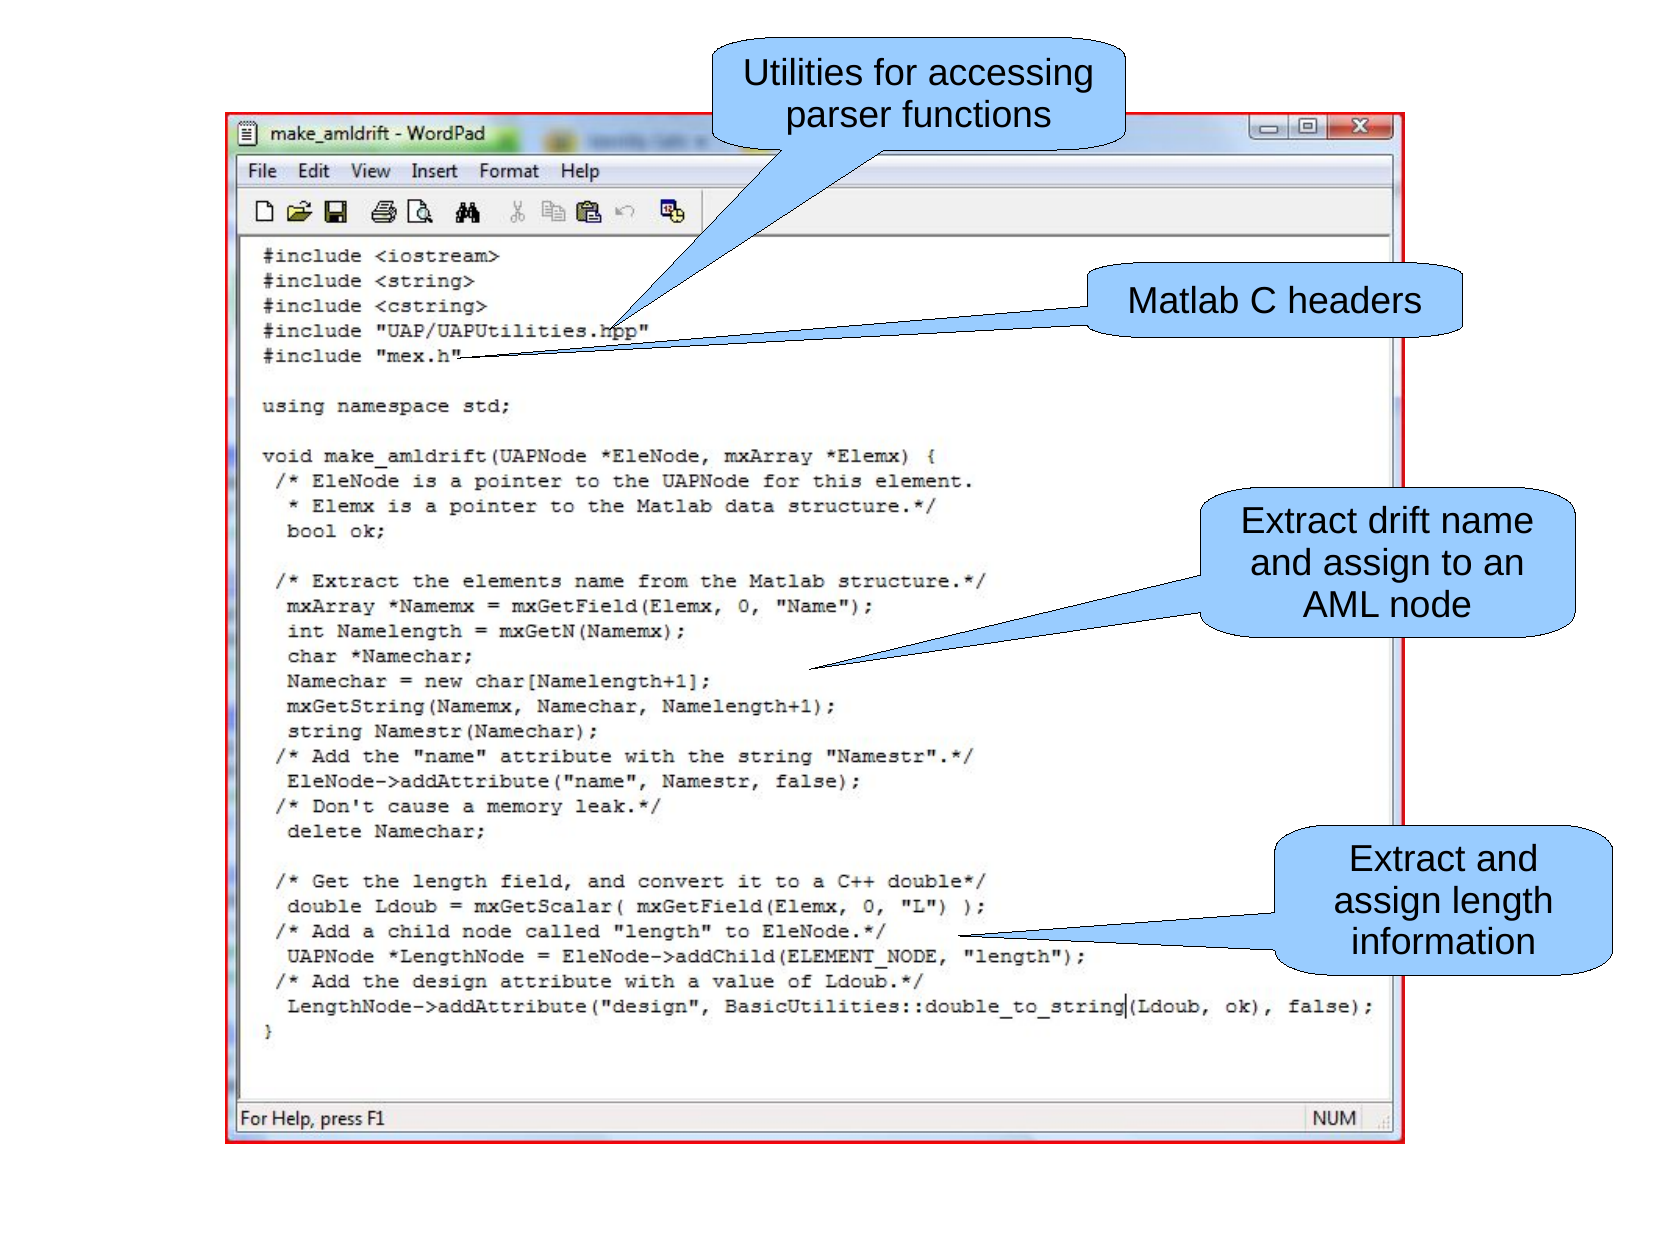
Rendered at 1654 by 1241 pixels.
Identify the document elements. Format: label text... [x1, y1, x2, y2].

text_box Extract drift name and assign to an AML node [809, 487, 1576, 670]
text_box Extract and assign length information [958, 825, 1613, 976]
picture [225, 112, 1405, 1144]
text_box Matlab C headers [457, 262, 1463, 359]
text_box Utilities for accessing parser functions [609, 37, 1126, 330]
